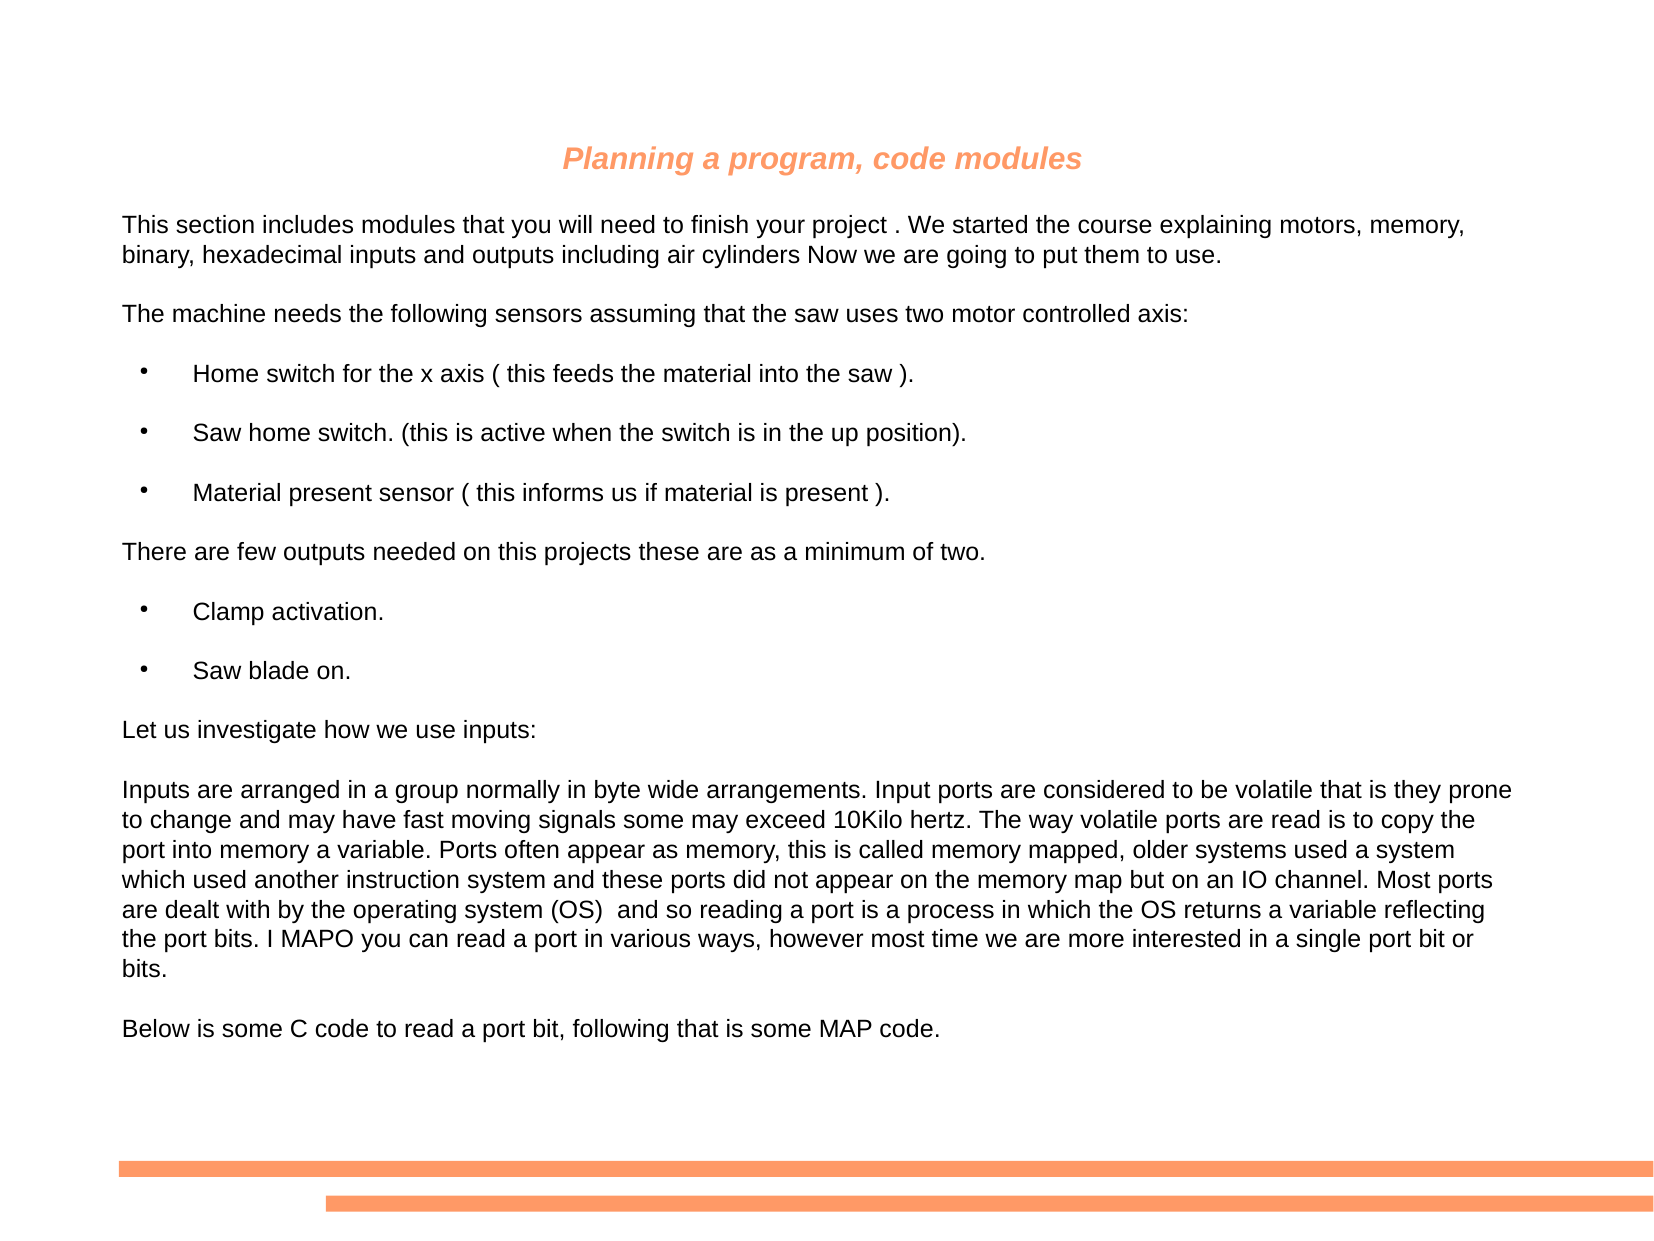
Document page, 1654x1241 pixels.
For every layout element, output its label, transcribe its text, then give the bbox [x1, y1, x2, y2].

title Planning a program, code modules [121, 130, 1534, 184]
list This section includes modules that you will need to finish your project . We started the course explaining motors, memory, binary, hexadecimal inputs and outputs including air cylinders Now we are going to put them to use. The machine needs the following sensors assuming that the saw uses two motor controlled axis: Home switch for the x axis ( this feeds the material into the saw ). Saw home switch. (this is active when the switch is in the up position). Material present sensor ( this informs us if material is present ). There are few outputs needed on this projects these are as a minimum of two. Clamp activation. Saw blade on. Let us investigate how we use inputs: Inputs are arranged in a group normally in byte wide arrangements. Input ports are considered to be volatile that is they prone to change and may have fast moving signals some may exceed 10Kilo hertz. The way volatile ports are read is to copy the port into memory a variable. Ports often appear as memory, this is called memory mapped, older systems used a system which used another instruction system and these ports did not appear on the memory map but on an IO channel. Most ports are dealt with by the operating system (OS) and so reading a port is a process in which the OS returns a variable reflecting the port bits. I MAPO you can read a port in various ways, however most time we are more interested in a single port bit or bits. Below is some C code to read a port bit, following that is some MAP code. [107, 200, 1536, 1241]
